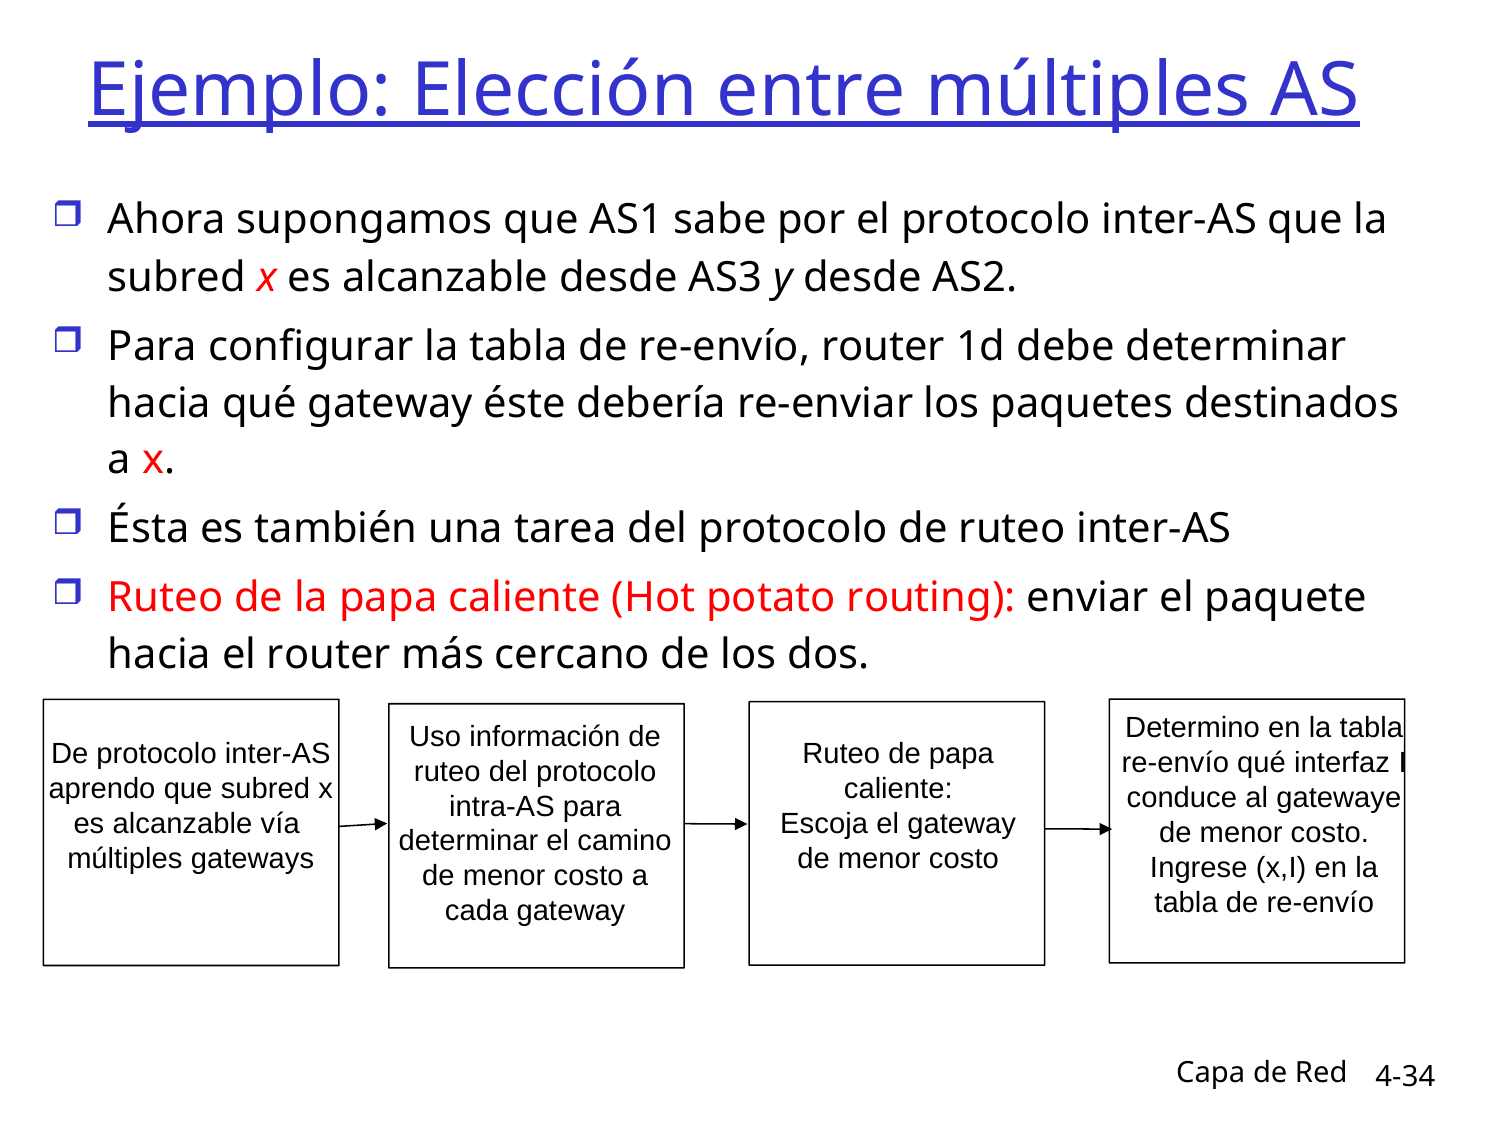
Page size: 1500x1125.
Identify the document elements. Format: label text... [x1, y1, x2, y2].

list Ahora supongamos que AS1 sabe por el protocolo inter-AS que la subred x es alcanzable desde AS3 y desde AS2. Para configurar la tabla de re-envío, router 1d debe determinar hacia qué gateway éste debería re-enviar los paquetes destinados a x. Ésta es también una tarea del protocolo de ruteo inter-AS Ruteo de la papa caliente (Hot potato routing): enviar el paquete hacia el router más cercano de los dos. [52, 189, 1428, 1051]
text_box De protocolo inter-AS aprendo que subred x es alcanzable vía múltiples gateways [33, 726, 52, 883]
title Ejemplo: Elección entre múltiples AS [87, 23, 1473, 150]
